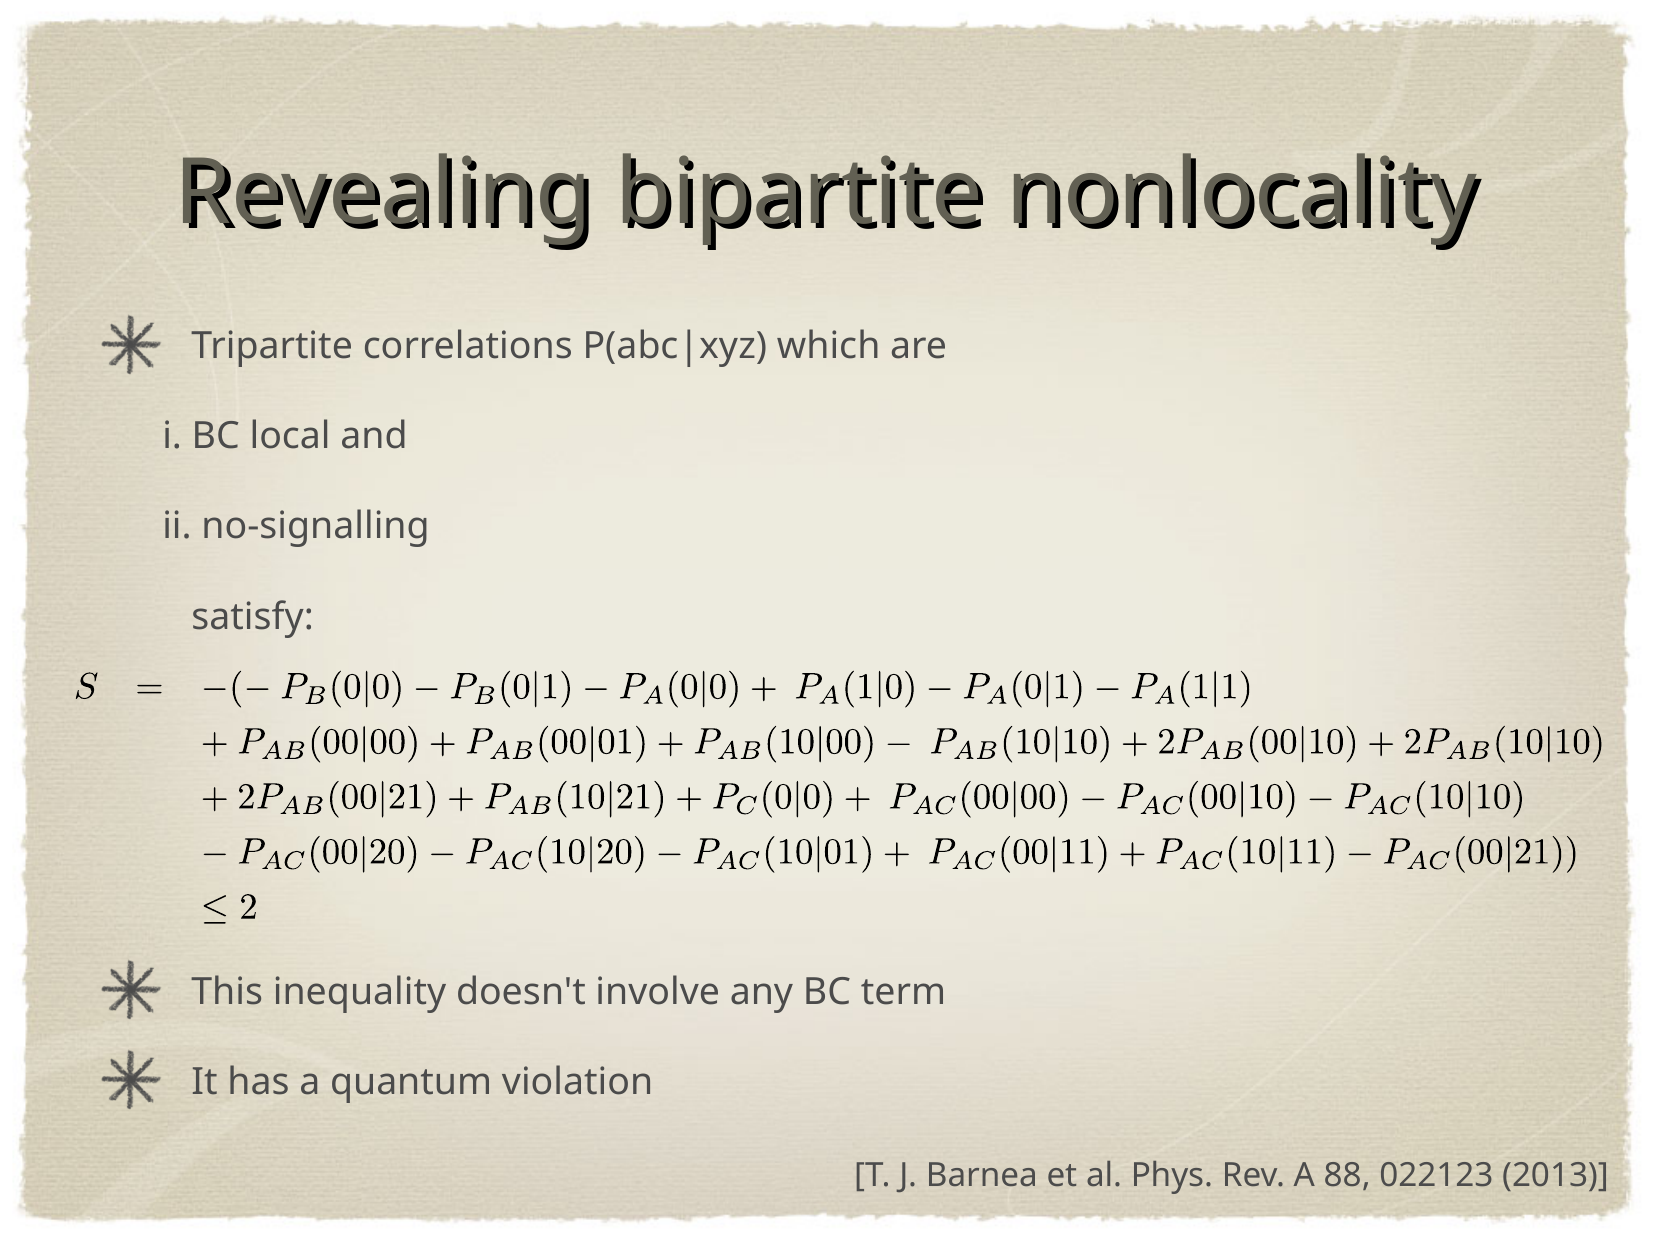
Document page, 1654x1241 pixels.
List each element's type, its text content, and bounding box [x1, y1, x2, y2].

picture [0, 0, 1654, 1241]
list [T. J. Barnea et al. Phys. Rev. A 88, 022123 (2013)] [165, 1144, 1619, 1241]
list Tripartite correlations P(abc|xyz) which are BC local and no-signalling satisfy: This inequality doesn't involve any BC term It has a quantum violation [89, 924, 1057, 1111]
text_box [73, 670, 1606, 924]
title Revealing bipartite nonlocality [100, 32, 1554, 343]
list Tripartite correlations P(abc|xyz) which are BC local and no-signalling satisfy: This inequality doesn't involve any BC term It has a quantum violation [89, 312, 1057, 670]
